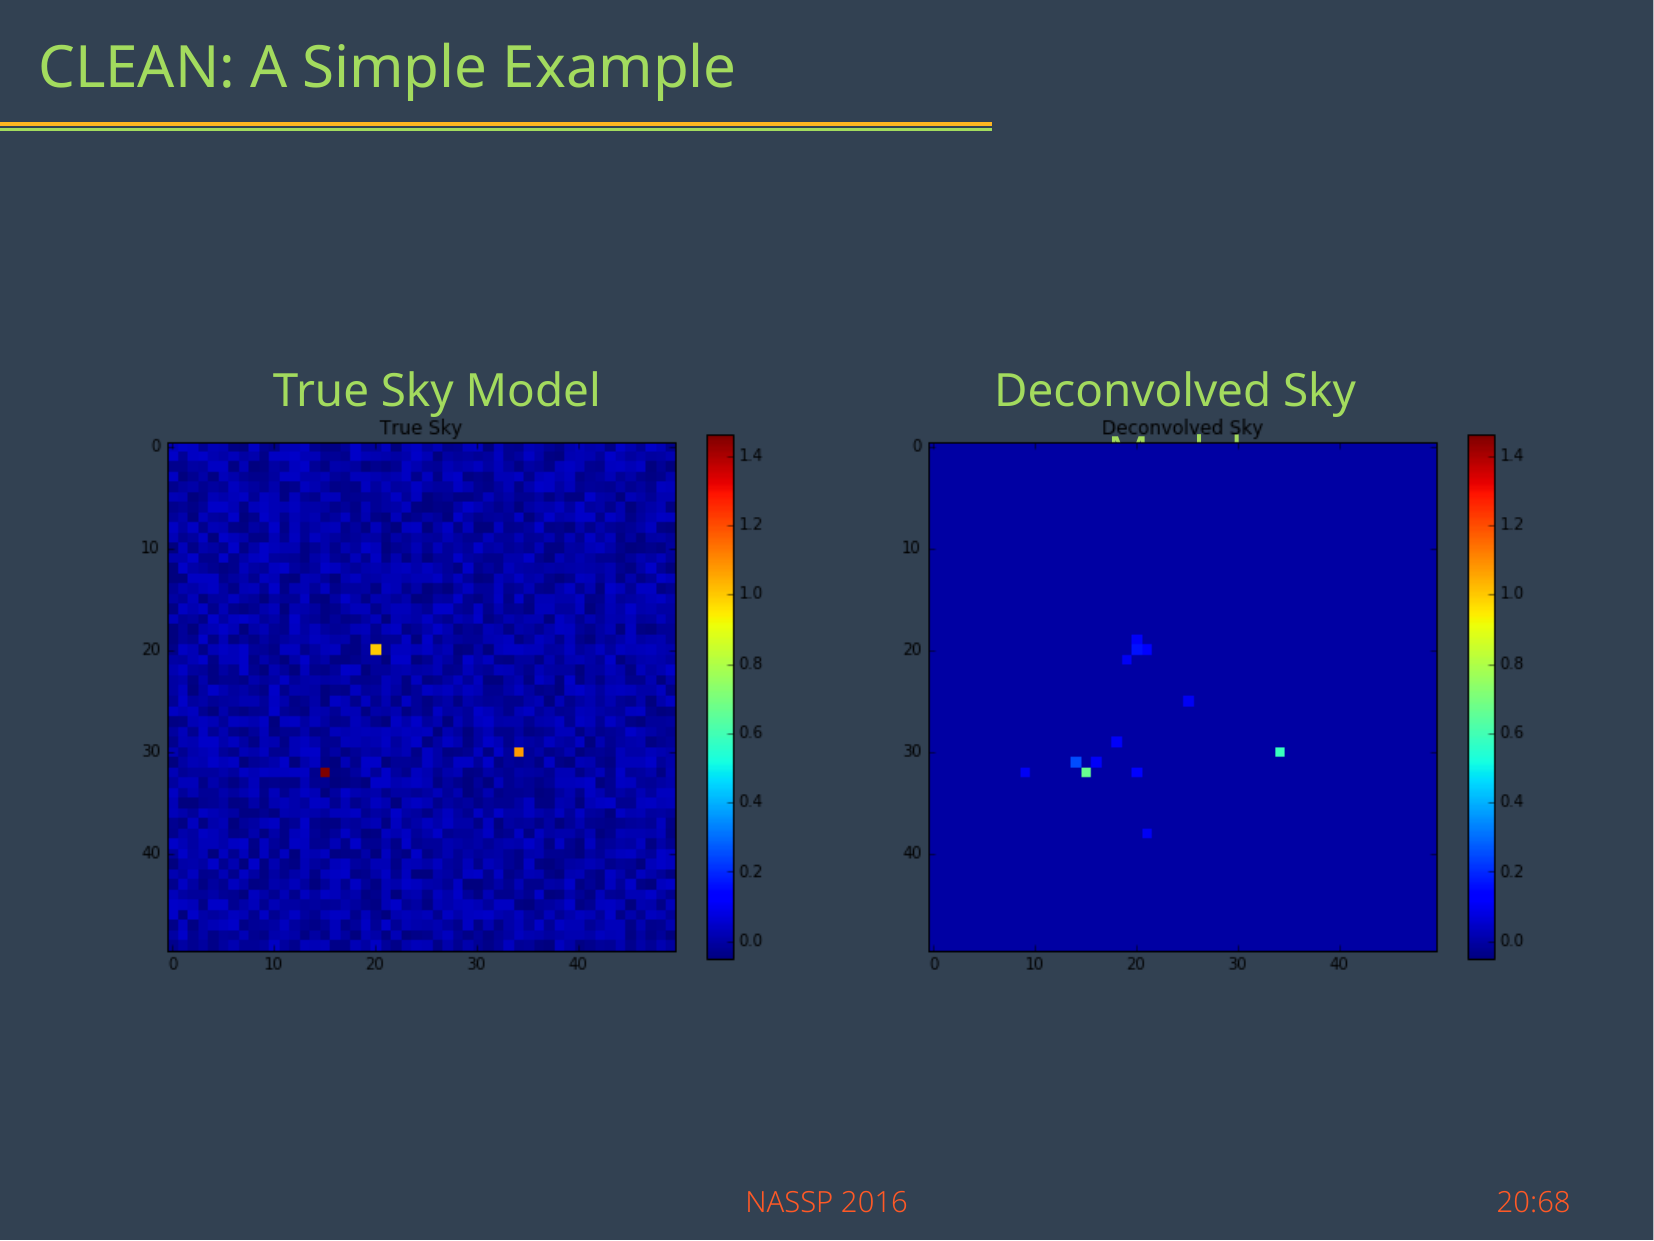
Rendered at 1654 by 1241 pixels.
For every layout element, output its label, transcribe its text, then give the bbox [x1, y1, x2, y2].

text_box CLEAN: A Simple Example [23, 17, 1063, 103]
picture [130, 408, 1535, 984]
text_box Deconvolved Sky Model [921, 350, 1430, 408]
text_box True Sky Model [236, 350, 638, 408]
